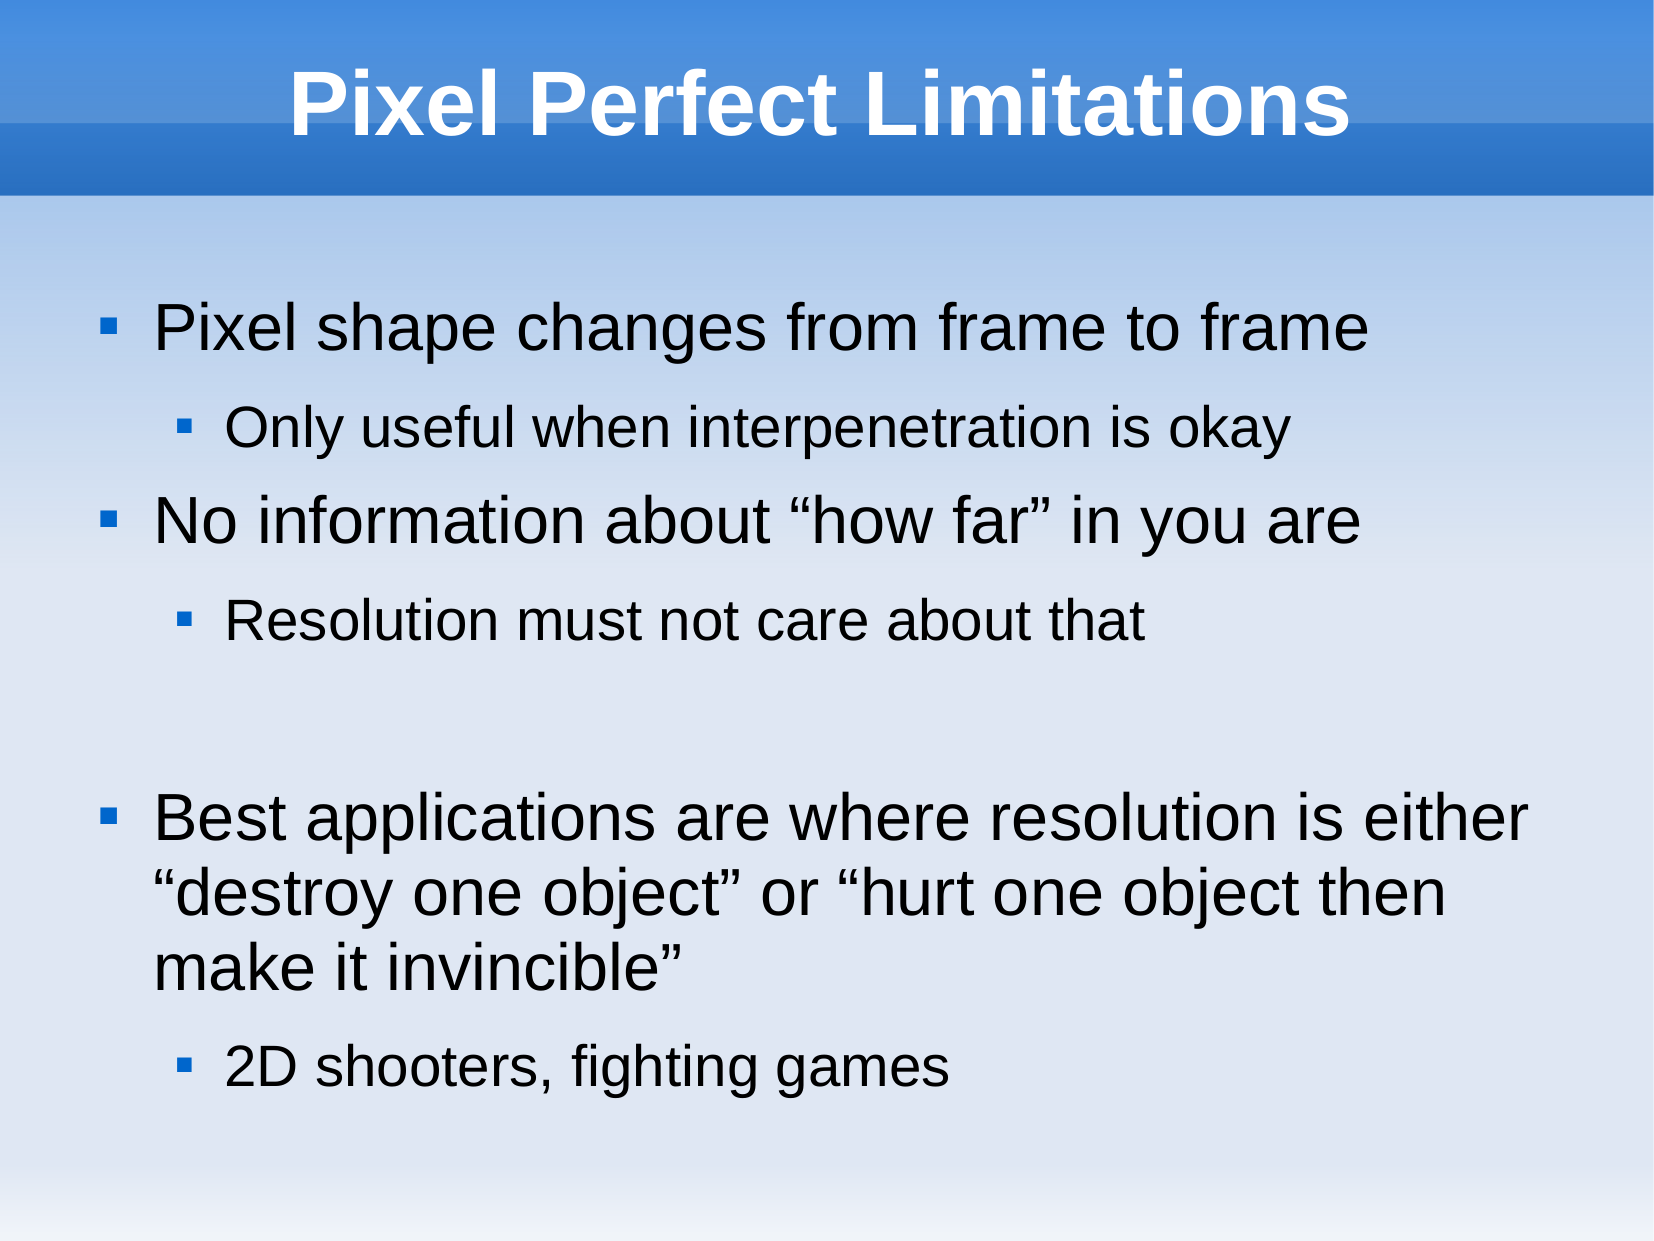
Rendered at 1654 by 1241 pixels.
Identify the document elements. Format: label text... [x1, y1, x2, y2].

list Pixel shape changes from frame to frame Only useful when interpenetration is okay No information about “how far” in you are Resolution must not care about that Best applications are where resolution is either “destroy one object” or “hurt one object then make it invincible” 2D shooters, fighting games [82, 290, 1571, 1109]
title Pixel Perfect Limitations [76, 0, 1565, 208]
picture [0, 0, 1654, 1241]
